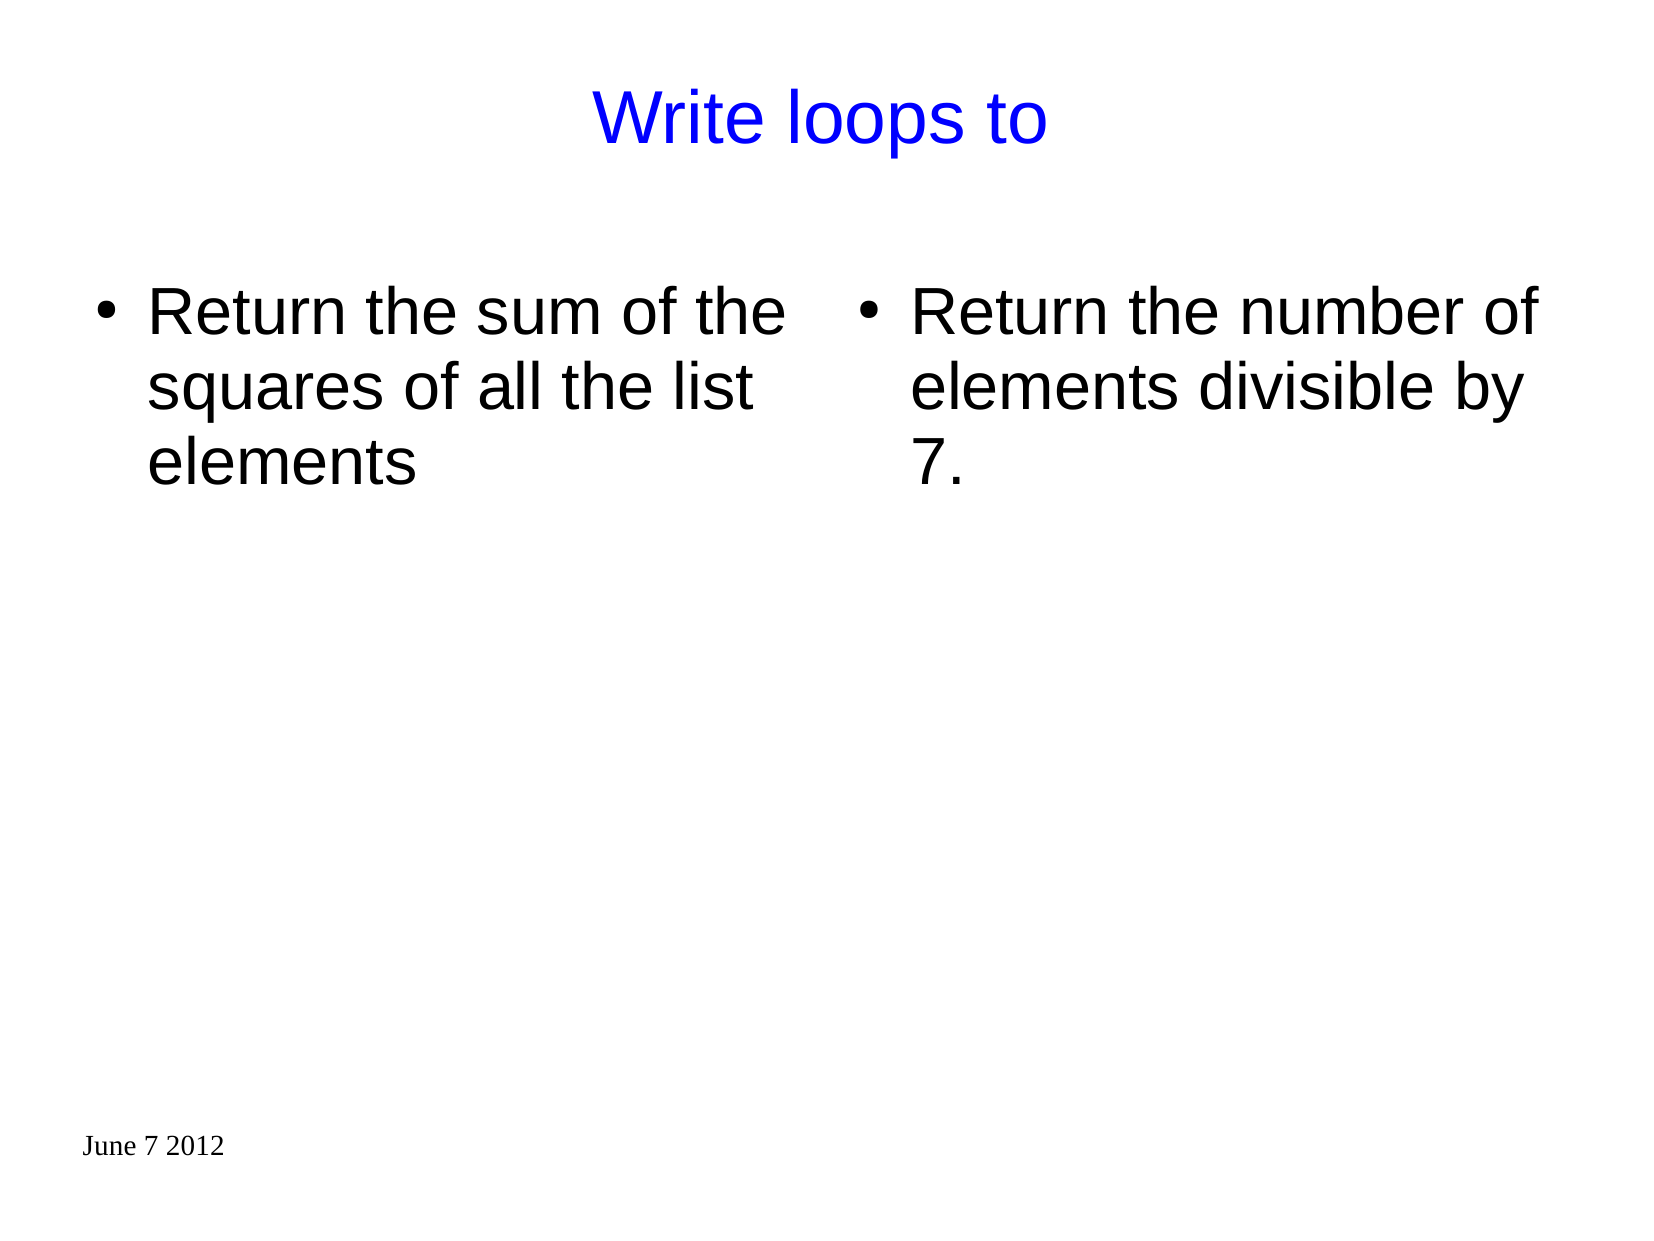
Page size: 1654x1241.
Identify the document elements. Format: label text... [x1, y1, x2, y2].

list Return the number of elements divisible by 7. [839, 274, 1566, 1093]
title Write loops to [76, 58, 1565, 178]
list Return the sum of the squares of all the list elements [76, 274, 803, 1093]
